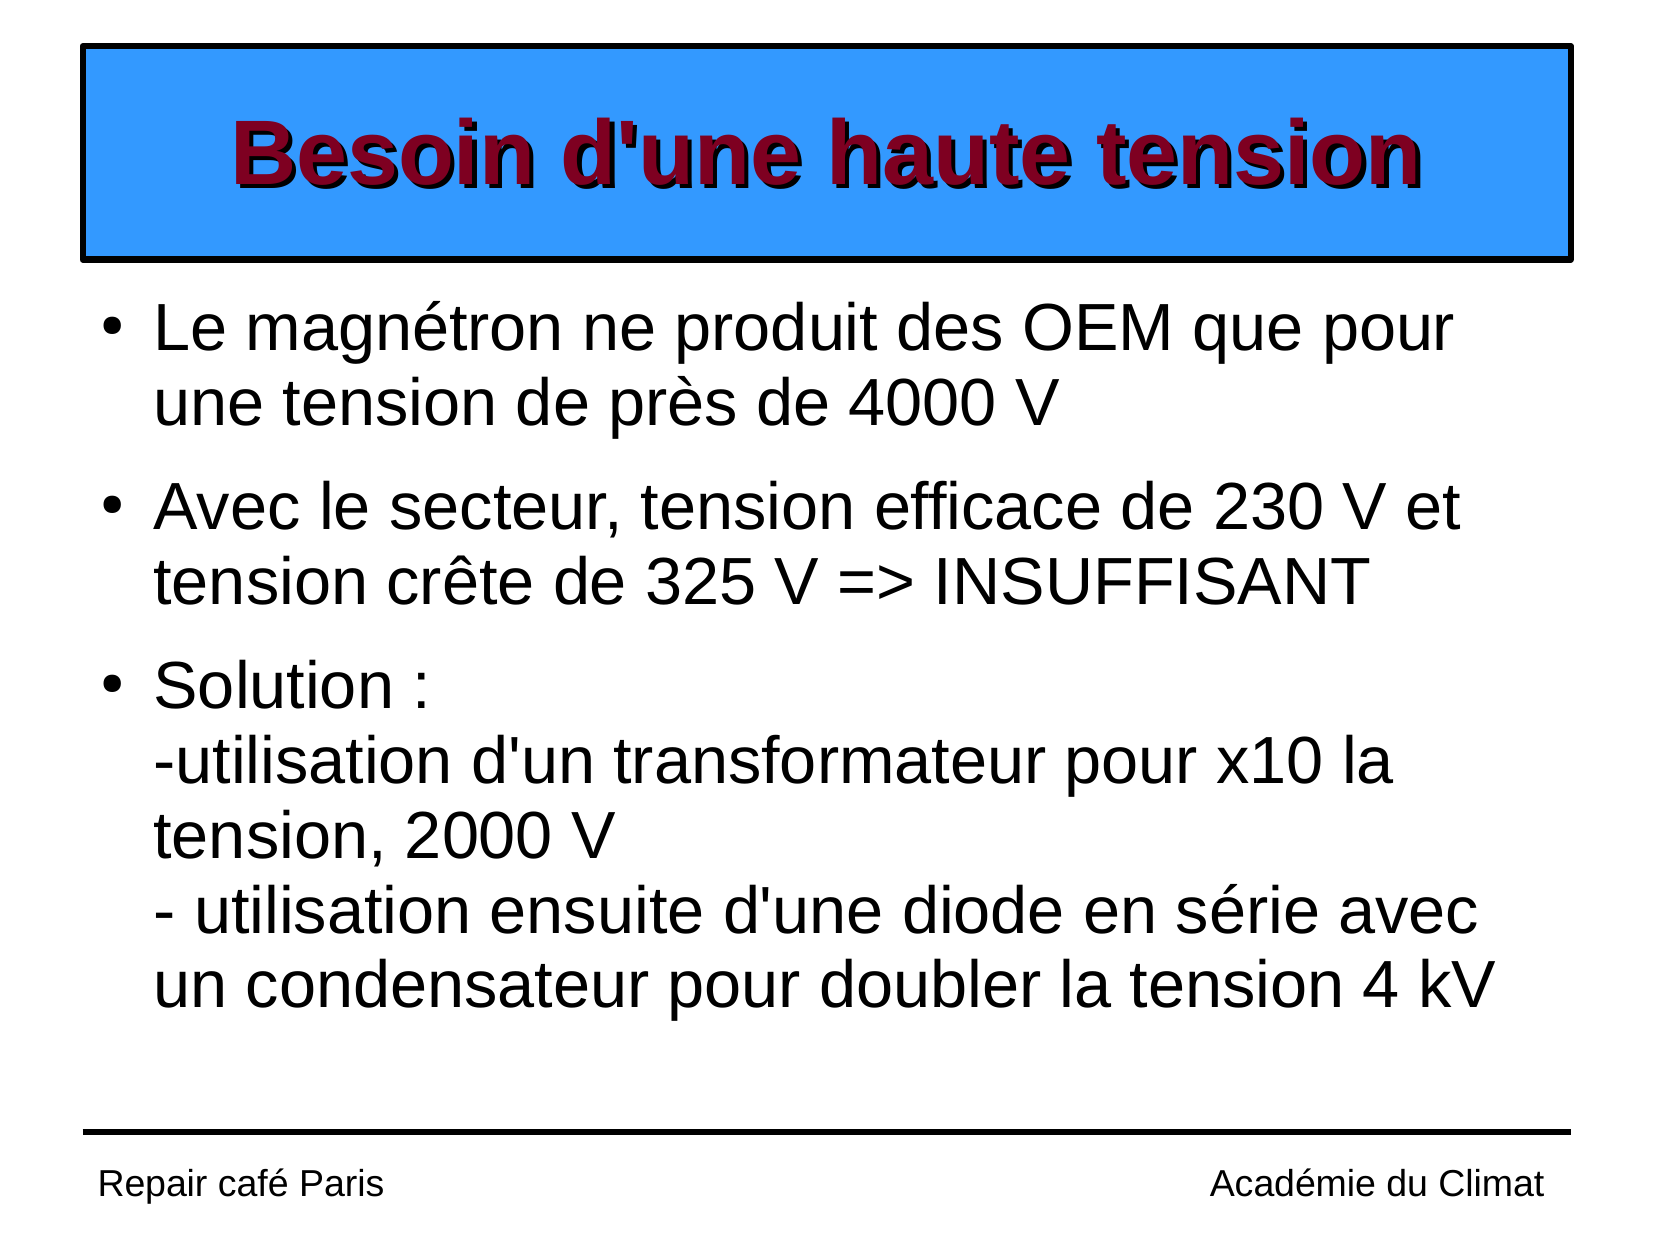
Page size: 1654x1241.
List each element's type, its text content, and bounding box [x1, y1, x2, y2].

text_box Repair café Paris Académie du Climat [82, 1155, 1571, 1213]
title Besoin d'une haute tension [82, 46, 1571, 260]
list Le magnétron ne produit des OEM que pour une tension de près de 4000 V Avec le secteur, tension efficace de 230 V et tension crête de 325 V => INSUFFISANT Solution : -utilisation d'un transformateur pour x10 la tension, 2000 V - utilisation ensuite d'une diode en série avec un condensateur pour doubler la tension 4 kV [82, 290, 1571, 1109]
